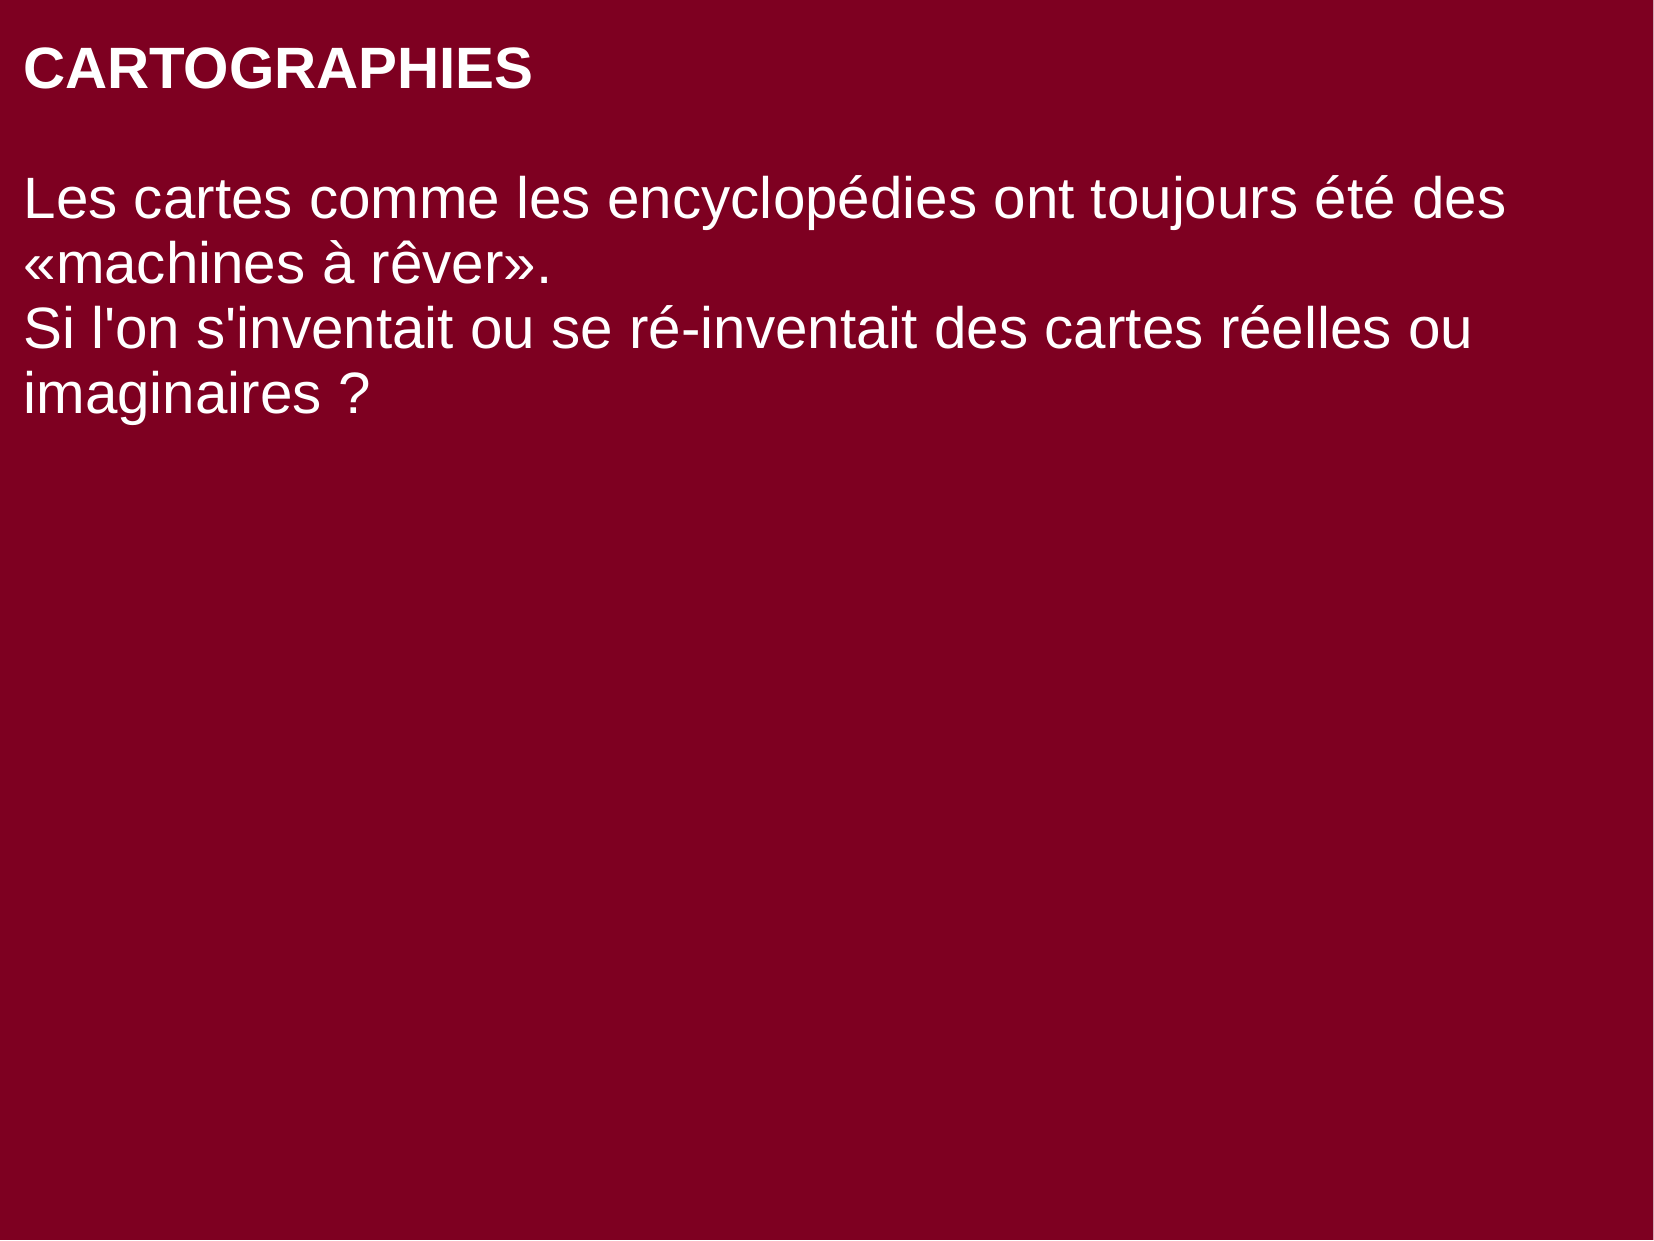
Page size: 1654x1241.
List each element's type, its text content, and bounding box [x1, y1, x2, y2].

title CARTOGRAPHIES Les cartes comme les encyclopédies ont toujours été des «machines à rêver». Si l'on s'inventait ou se ré-inventait des cartes réelles ou imaginaires ? [23, 35, 1512, 426]
